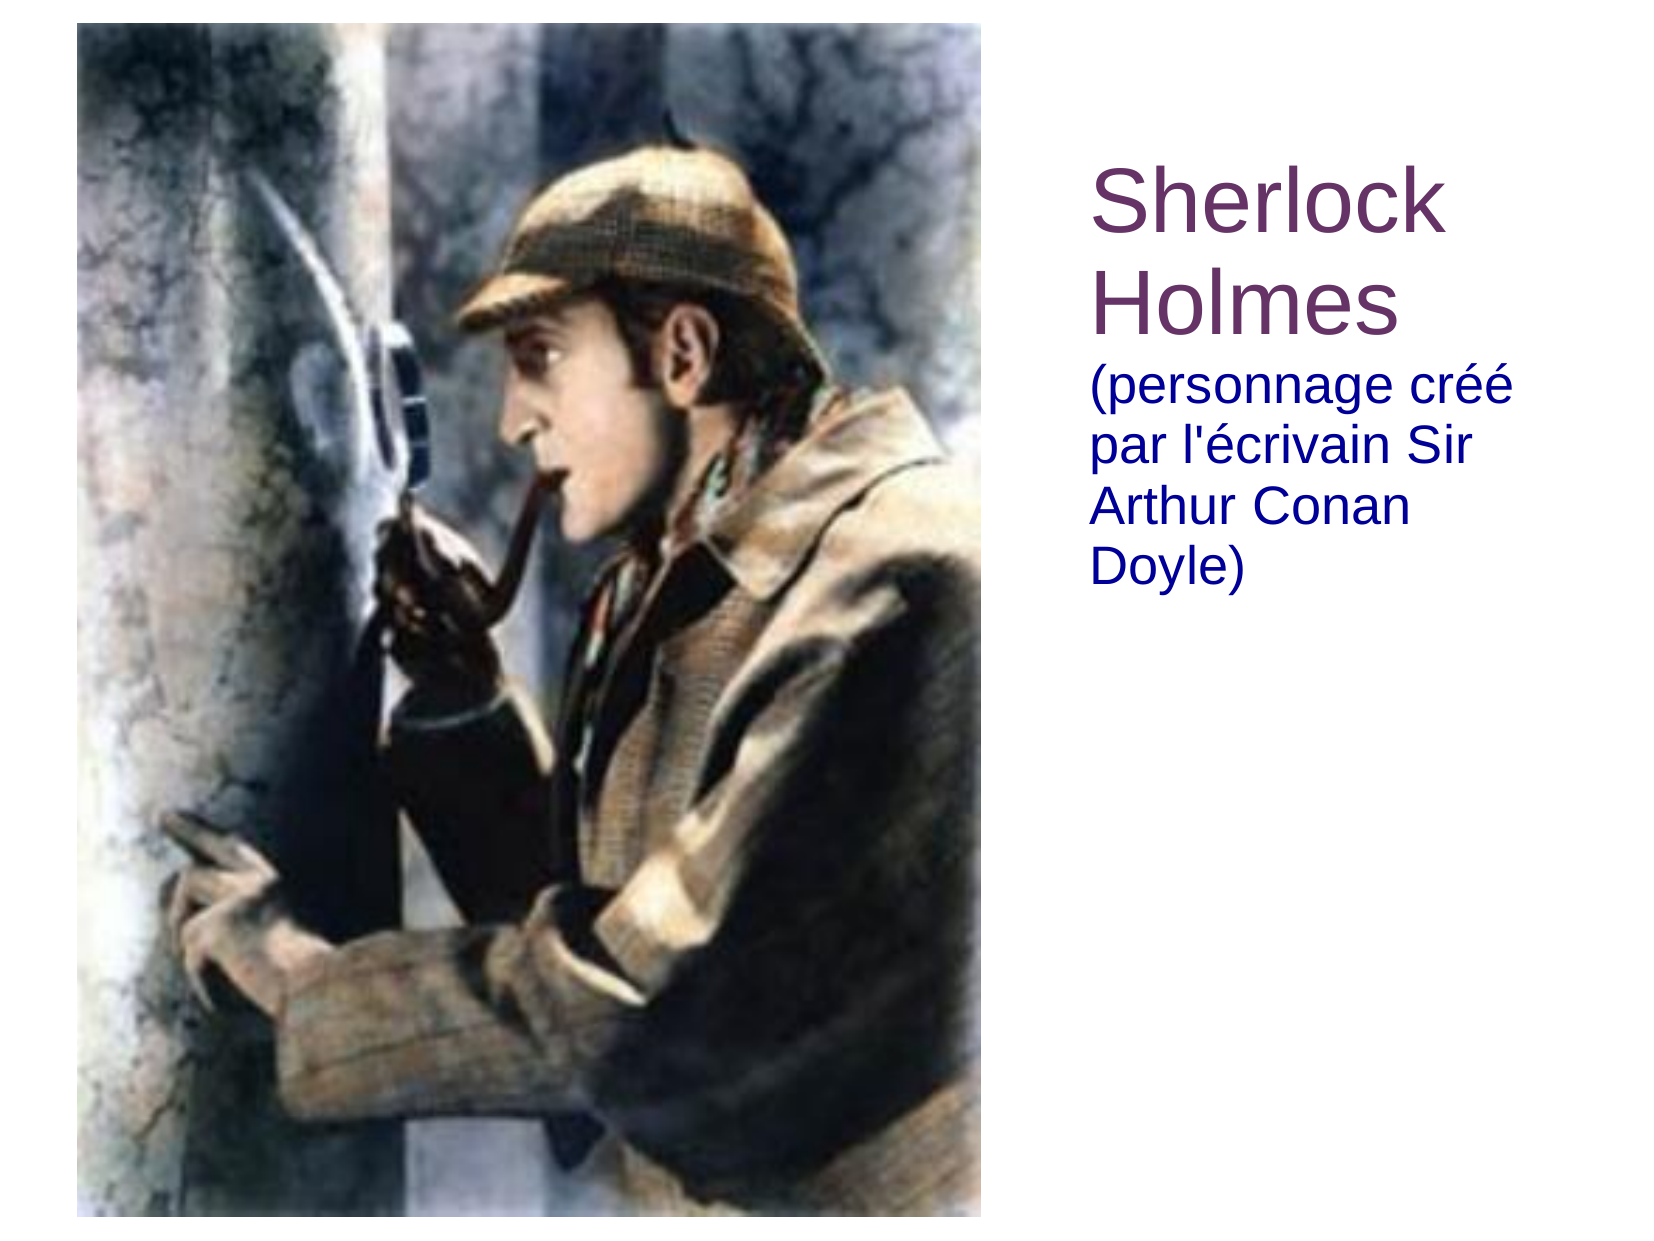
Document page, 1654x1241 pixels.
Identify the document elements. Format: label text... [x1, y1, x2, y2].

picture [77, 23, 981, 1217]
text_box Sherlock Holmes (personnage créé par l'écrivain Sir Arthur Conan Doyle) [1074, 141, 1571, 604]
